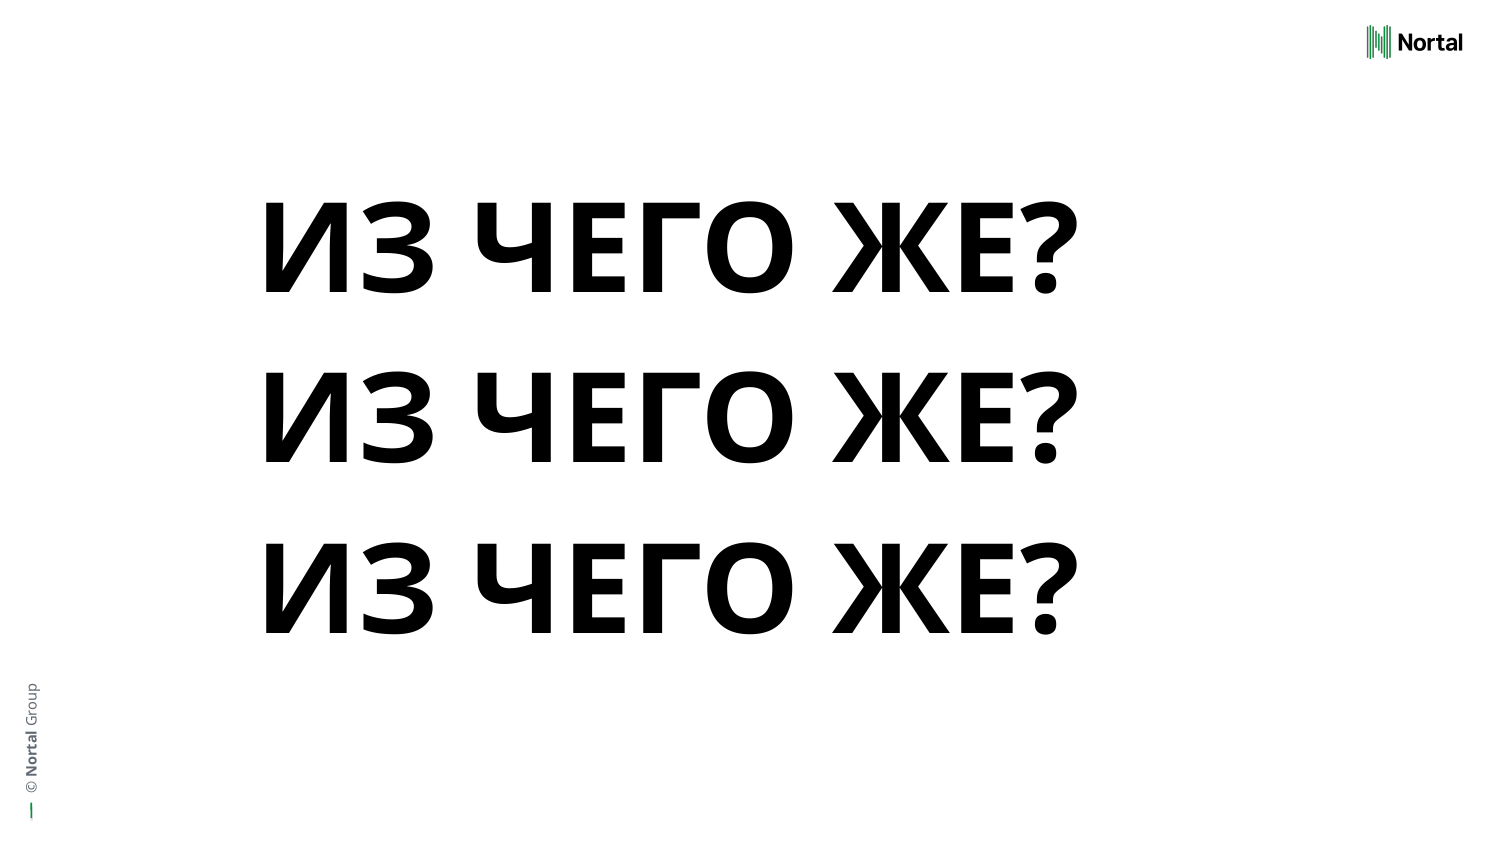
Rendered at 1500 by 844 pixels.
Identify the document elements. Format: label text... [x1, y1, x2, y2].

title ИЗ ЧЕГО ЖЕ? ИЗ ЧЕГО ЖЕ? ИЗ ЧЕГО ЖЕ? [255, 196, 1246, 633]
